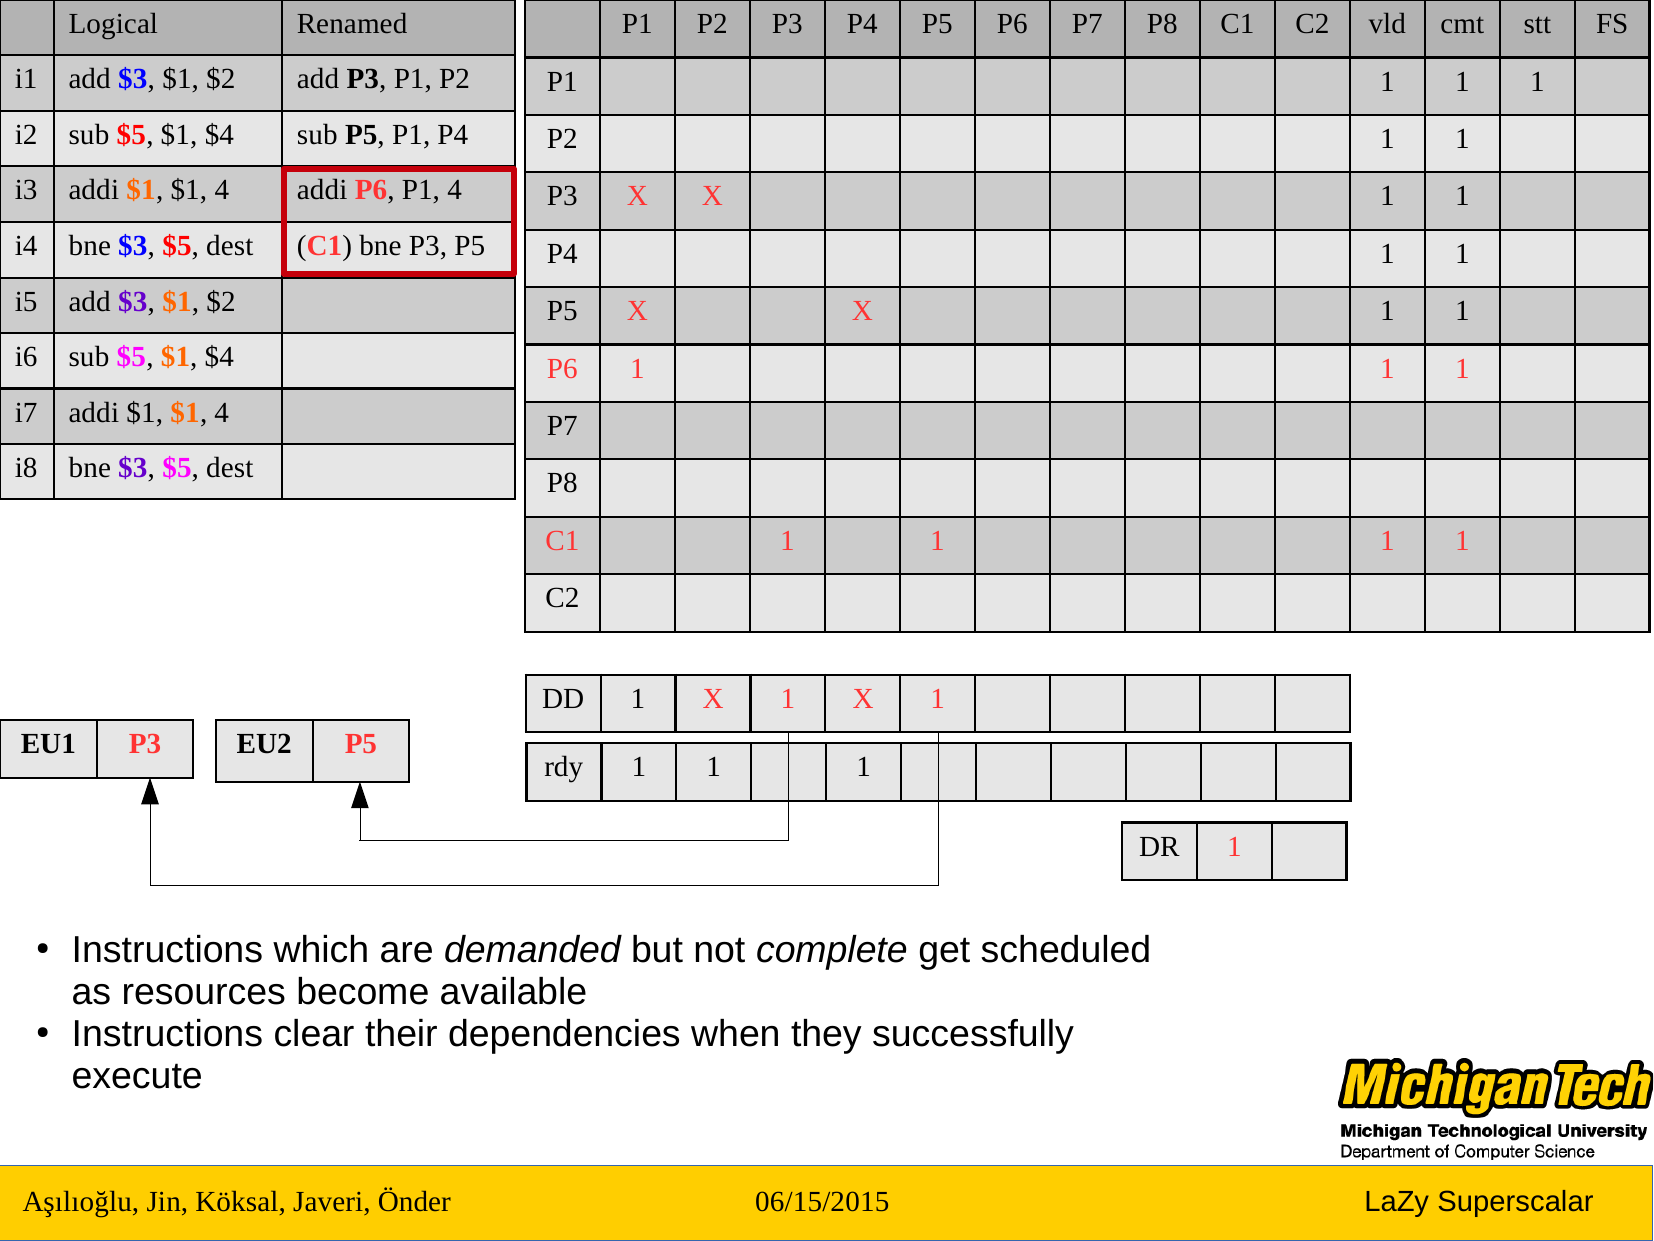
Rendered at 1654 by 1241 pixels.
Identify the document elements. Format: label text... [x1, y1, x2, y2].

table_header C1 [1201, 1, 1274, 56]
table_header cmt [1426, 1, 1499, 56]
table_cell [1276, 59, 1349, 114]
table_header [526, 1, 599, 56]
table_cell [1576, 231, 1648, 286]
table_cell [601, 59, 674, 114]
table_cell [751, 116, 824, 171]
picture [1338, 1058, 1654, 1160]
table_cell 1 [1426, 173, 1499, 229]
table_cell [1051, 59, 1124, 114]
table_cell [1426, 460, 1499, 516]
table_cell P5 [526, 288, 599, 343]
table_cell [283, 279, 514, 332]
table_cell i8 [1, 445, 53, 498]
table_cell [1051, 460, 1124, 516]
table_cell [1051, 346, 1124, 401]
table_cell [1201, 116, 1274, 171]
table_cell [901, 346, 974, 401]
table_cell [1276, 403, 1349, 458]
table_header 1 [752, 676, 824, 731]
table_cell [1276, 116, 1349, 171]
table_cell 1 [601, 346, 674, 401]
table_cell [1501, 173, 1574, 229]
table_cell 1 [1351, 288, 1424, 343]
table_cell [1201, 288, 1274, 343]
table_header P4 [826, 1, 899, 56]
table_cell [1276, 518, 1349, 573]
table_cell sub $5, $1, $4 [55, 334, 281, 387]
table_cell [1576, 116, 1648, 171]
table_cell C1 [526, 518, 599, 573]
table_header DR [1123, 824, 1196, 879]
table_header [1127, 744, 1200, 800]
table_cell [1351, 403, 1424, 458]
table_header C2 [1276, 1, 1349, 56]
table_cell [1126, 460, 1199, 516]
table_cell C2 [526, 575, 599, 631]
table_cell [1126, 403, 1199, 458]
table_cell [1501, 403, 1574, 458]
table_header X [677, 676, 749, 731]
table_header P3 [751, 1, 824, 56]
table_cell X [676, 173, 749, 229]
table_cell [1201, 403, 1274, 458]
table_cell 1 [1426, 288, 1499, 343]
table_cell (C1) bne P3, P5 [287, 223, 511, 271]
table_header P1 [601, 1, 674, 56]
table_header [976, 676, 1049, 731]
table_header [1277, 744, 1349, 800]
table_cell [976, 575, 1049, 631]
table_cell add P3, P1, P2 [283, 56, 514, 110]
table_header [789, 744, 825, 800]
table_cell [1276, 460, 1349, 516]
table_cell 1 [1351, 346, 1424, 401]
table_header rdy [528, 744, 600, 800]
table_header 1 [1198, 824, 1271, 879]
table_cell [1276, 231, 1349, 286]
table_cell [1126, 116, 1199, 171]
table_cell [751, 460, 824, 516]
table_cell 1 [901, 518, 974, 573]
table_header P7 [1051, 1, 1124, 56]
table_cell i4 [1, 223, 53, 277]
table_cell [676, 231, 749, 286]
table_cell [676, 288, 749, 343]
table_cell [676, 59, 749, 114]
table_cell [826, 173, 899, 229]
table_cell i2 [1, 112, 53, 165]
table_cell i6 [1, 334, 53, 387]
table_header 1 [901, 676, 974, 731]
table_cell [283, 445, 514, 498]
table_cell [1126, 59, 1199, 114]
table_cell [676, 460, 749, 516]
table_cell [1201, 575, 1274, 631]
table_cell [1501, 518, 1574, 573]
table_cell 1 [1426, 59, 1499, 114]
table_cell add $3, $1, $2 [55, 279, 281, 332]
table_cell [751, 403, 824, 458]
table_cell 1 [1351, 518, 1424, 573]
table_cell [1126, 346, 1199, 401]
table_cell [601, 575, 674, 631]
table_cell 1 [1501, 59, 1574, 114]
table_cell i1 [1, 56, 53, 110]
table_cell addi $1, $1, 4 [55, 390, 281, 443]
table_cell [1576, 575, 1648, 631]
table_cell [676, 518, 749, 573]
table_cell [1576, 346, 1648, 401]
table_cell [601, 231, 674, 286]
table_header [1276, 676, 1349, 731]
table_cell [751, 231, 824, 286]
table_cell [901, 460, 974, 516]
table_cell 1 [1351, 116, 1424, 171]
table_header P3 [98, 721, 192, 777]
table_cell i3 [1, 167, 53, 221]
table_cell [601, 403, 674, 458]
table_header [1052, 744, 1125, 800]
table_cell [1501, 288, 1574, 343]
table_header X [826, 676, 899, 731]
table_cell [976, 231, 1049, 286]
table_cell [826, 116, 899, 171]
table_header [752, 744, 788, 800]
table_cell [1351, 460, 1424, 516]
table_cell 1 [1351, 173, 1424, 229]
table_cell [826, 59, 899, 114]
table_header EU1 [1, 721, 96, 777]
table_cell [751, 575, 824, 631]
table_header 1 [677, 744, 750, 800]
text_box Instructions which are demanded but not complete get scheduled as resources become available Instructions clear their dependencies when they successfully execute [21, 920, 1201, 1104]
table_cell bne $3, $5, dest [55, 445, 281, 498]
table_cell add $3, $1, $2 [55, 56, 281, 110]
table_cell [601, 518, 674, 573]
table_cell [826, 575, 899, 631]
table_cell [1576, 460, 1648, 516]
table_cell [1576, 173, 1648, 229]
table_cell sub P5, P1, P4 [283, 112, 514, 165]
table_cell X [601, 288, 674, 343]
table_cell [1351, 575, 1424, 631]
table_header P8 [1126, 1, 1199, 56]
table_cell [901, 288, 974, 343]
table_cell [1051, 288, 1124, 343]
table_cell [1201, 173, 1274, 229]
table_cell [676, 116, 749, 171]
table_header P5 [901, 1, 974, 56]
table_cell [1051, 518, 1124, 573]
table_cell [1276, 575, 1349, 631]
table_cell [601, 460, 674, 516]
table_cell P1 [526, 59, 599, 114]
table_cell P2 [526, 116, 599, 171]
table_cell [1276, 346, 1349, 401]
table_header stt [1501, 1, 1574, 56]
table_header Logical [55, 1, 281, 54]
table_cell [1126, 231, 1199, 286]
table_cell [1201, 59, 1274, 114]
table_cell [976, 518, 1049, 573]
table_cell [1576, 403, 1648, 458]
table_header EU2 [217, 721, 312, 781]
table_header [1051, 676, 1124, 731]
table_header Renamed [283, 1, 514, 54]
table_cell 1 [1426, 231, 1499, 286]
table_cell [826, 403, 899, 458]
table_cell 1 [1426, 518, 1499, 573]
table_cell [901, 231, 974, 286]
table_header [1, 1, 53, 54]
table_cell [1201, 518, 1274, 573]
table_cell X [601, 173, 674, 229]
table_cell [1576, 288, 1648, 343]
table_cell [976, 460, 1049, 516]
table_cell [1501, 346, 1574, 401]
table_cell [901, 403, 974, 458]
table_cell [1276, 288, 1349, 343]
table_cell [1051, 575, 1124, 631]
table_header [977, 744, 1050, 800]
table_cell [1501, 460, 1574, 516]
table_cell P3 [526, 173, 599, 229]
table_header P6 [976, 1, 1049, 56]
table_cell addi $1, $1, 4 [55, 167, 281, 221]
table_cell [1426, 403, 1499, 458]
table_cell [901, 173, 974, 229]
table_cell [1201, 346, 1274, 401]
table_cell [976, 288, 1049, 343]
table_cell [826, 231, 899, 286]
table_cell [676, 403, 749, 458]
table_cell P8 [526, 460, 599, 516]
table_header [1202, 744, 1275, 800]
table_cell [1051, 403, 1124, 458]
table_header 1 [602, 676, 674, 731]
table_cell [1126, 518, 1199, 573]
table_cell [976, 173, 1049, 229]
table_cell P7 [526, 403, 599, 458]
table_header P5 [314, 721, 408, 781]
table_cell P4 [526, 231, 599, 286]
table_cell [751, 288, 824, 343]
table_cell [1126, 288, 1199, 343]
table_cell [901, 575, 974, 631]
table_header [1201, 676, 1274, 731]
table_cell [1126, 173, 1199, 229]
table_cell [976, 59, 1049, 114]
table_cell [1501, 575, 1574, 631]
table_cell [751, 59, 824, 114]
table_header vld [1351, 1, 1424, 56]
table_cell [1576, 59, 1648, 114]
table_header [1273, 824, 1345, 879]
table_cell [601, 116, 674, 171]
table_cell i7 [1, 390, 53, 443]
table_cell [901, 116, 974, 171]
table_cell [1501, 116, 1574, 171]
table_cell [826, 460, 899, 516]
table_header 1 [827, 744, 900, 800]
table_cell 1 [1426, 346, 1499, 401]
table_cell [826, 346, 899, 401]
table_cell [751, 173, 824, 229]
table_cell [676, 575, 749, 631]
table_cell 1 [1426, 116, 1499, 171]
table_cell [976, 403, 1049, 458]
table_cell [976, 346, 1049, 401]
table_cell [1201, 460, 1274, 516]
table_header [1126, 676, 1199, 731]
table_cell [901, 59, 974, 114]
table_cell [676, 346, 749, 401]
table_cell [1501, 231, 1574, 286]
table_cell [1576, 518, 1648, 573]
table_cell [826, 518, 899, 573]
table_cell [1051, 231, 1124, 286]
table_cell [976, 116, 1049, 171]
table_cell [1201, 231, 1274, 286]
table_cell addi P6, P1, 4 [287, 172, 511, 221]
table_cell [1426, 575, 1499, 631]
table_cell 1 [1351, 59, 1424, 114]
table_cell sub $5, $1, $4 [55, 112, 281, 165]
table_cell [1126, 575, 1199, 631]
table_cell 1 [1351, 231, 1424, 286]
table_header FS [1576, 1, 1648, 56]
table_cell [1276, 173, 1349, 229]
table_cell bne $3, $5, dest [55, 223, 281, 277]
table_header DD [527, 676, 600, 731]
table_header 1 [603, 744, 675, 800]
table_cell X [826, 288, 899, 343]
table_cell [1051, 173, 1124, 229]
table_cell P6 [526, 346, 599, 401]
table_cell [751, 346, 824, 401]
table_header P2 [676, 1, 749, 56]
table_header [939, 744, 975, 800]
table_cell [1051, 116, 1124, 171]
table_cell i5 [1, 279, 53, 332]
table_cell [283, 390, 514, 443]
table_header [902, 744, 938, 800]
table_cell 1 [751, 518, 824, 573]
table_cell [283, 334, 514, 387]
